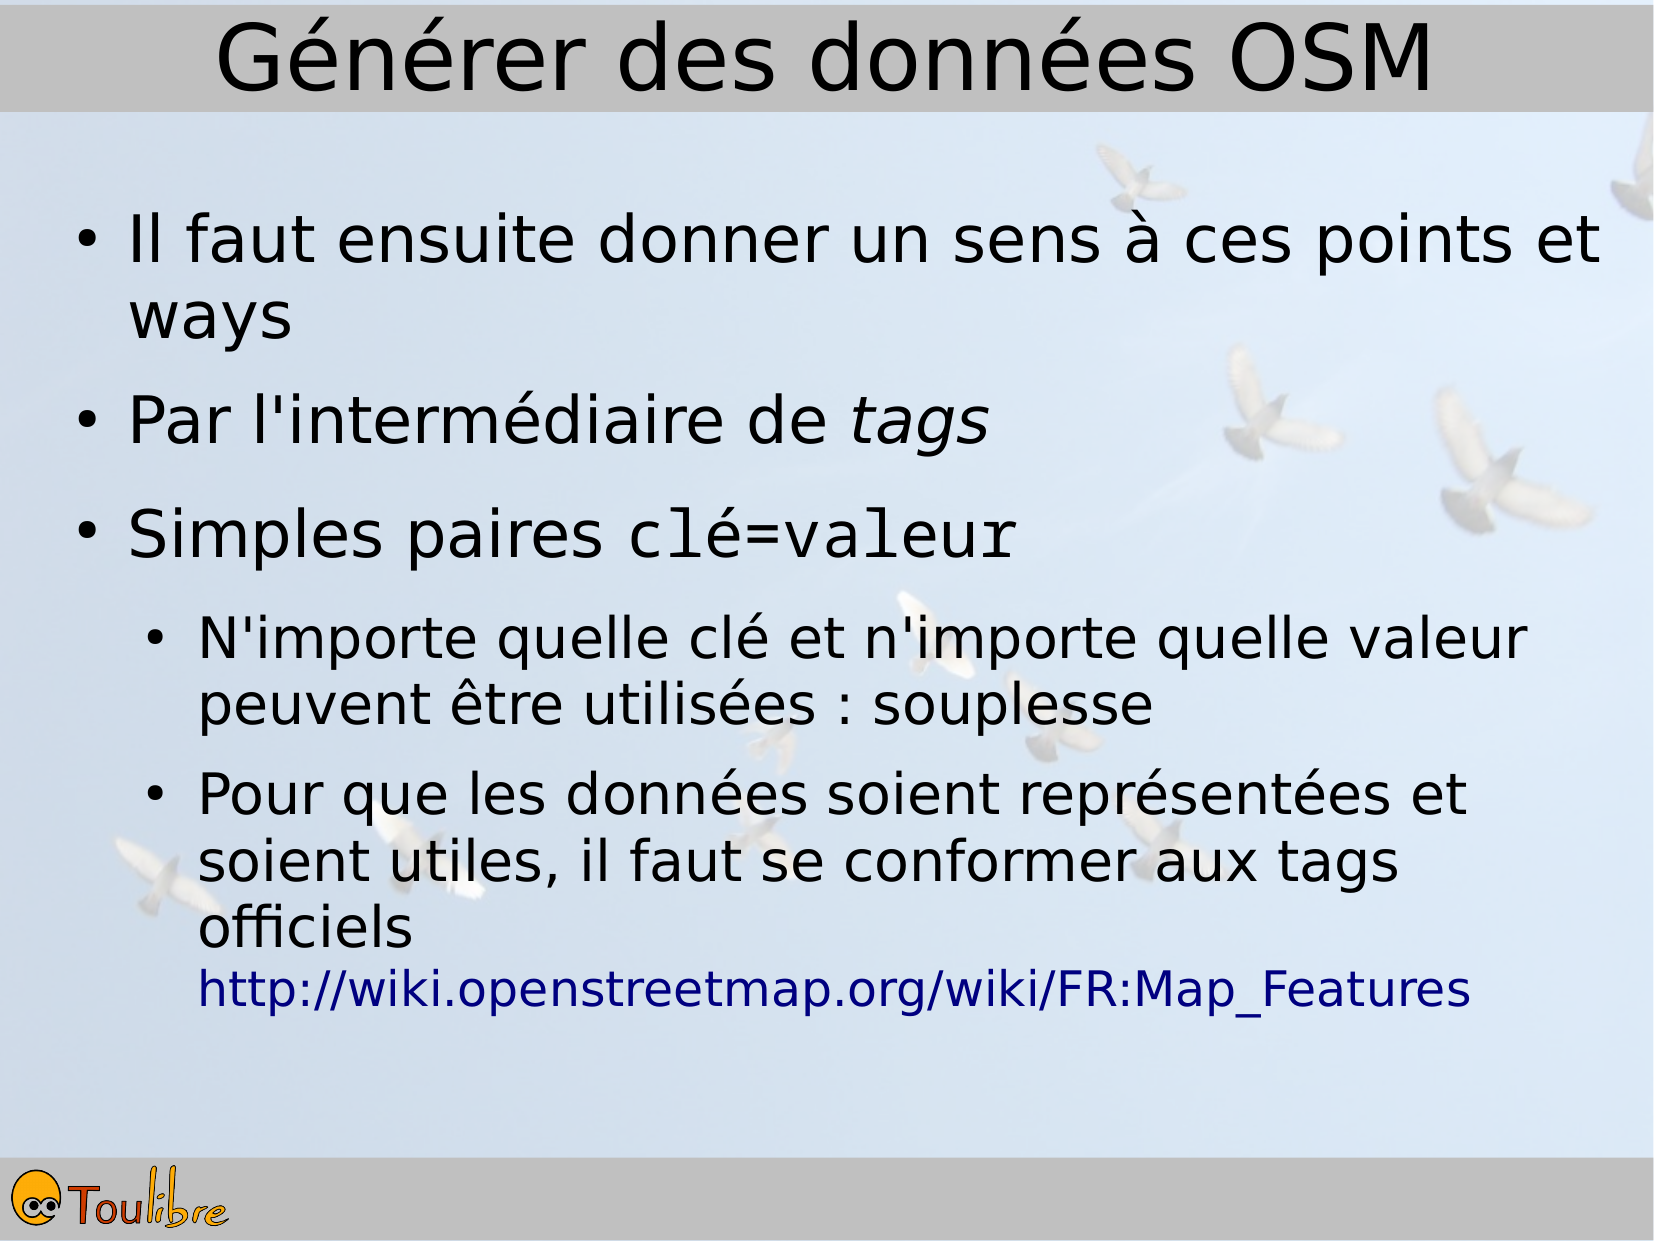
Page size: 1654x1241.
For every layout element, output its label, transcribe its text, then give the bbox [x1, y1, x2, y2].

picture [11, 1165, 229, 1228]
title Générer des données OSM [0, 4, 1654, 112]
list Il faut ensuite donner un sens à ces points et ways Par l'intermédiaire de tags Simples paires clé=valeur N'importe quelle clé et n'importe quelle valeur peuvent être utilisées : souplesse Pour que les données soient représentées et soient utiles, il faut se conformer aux tags officiels http://wiki.openstreetmap.org/wiki/FR:Map_Features [58, 201, 1616, 1021]
